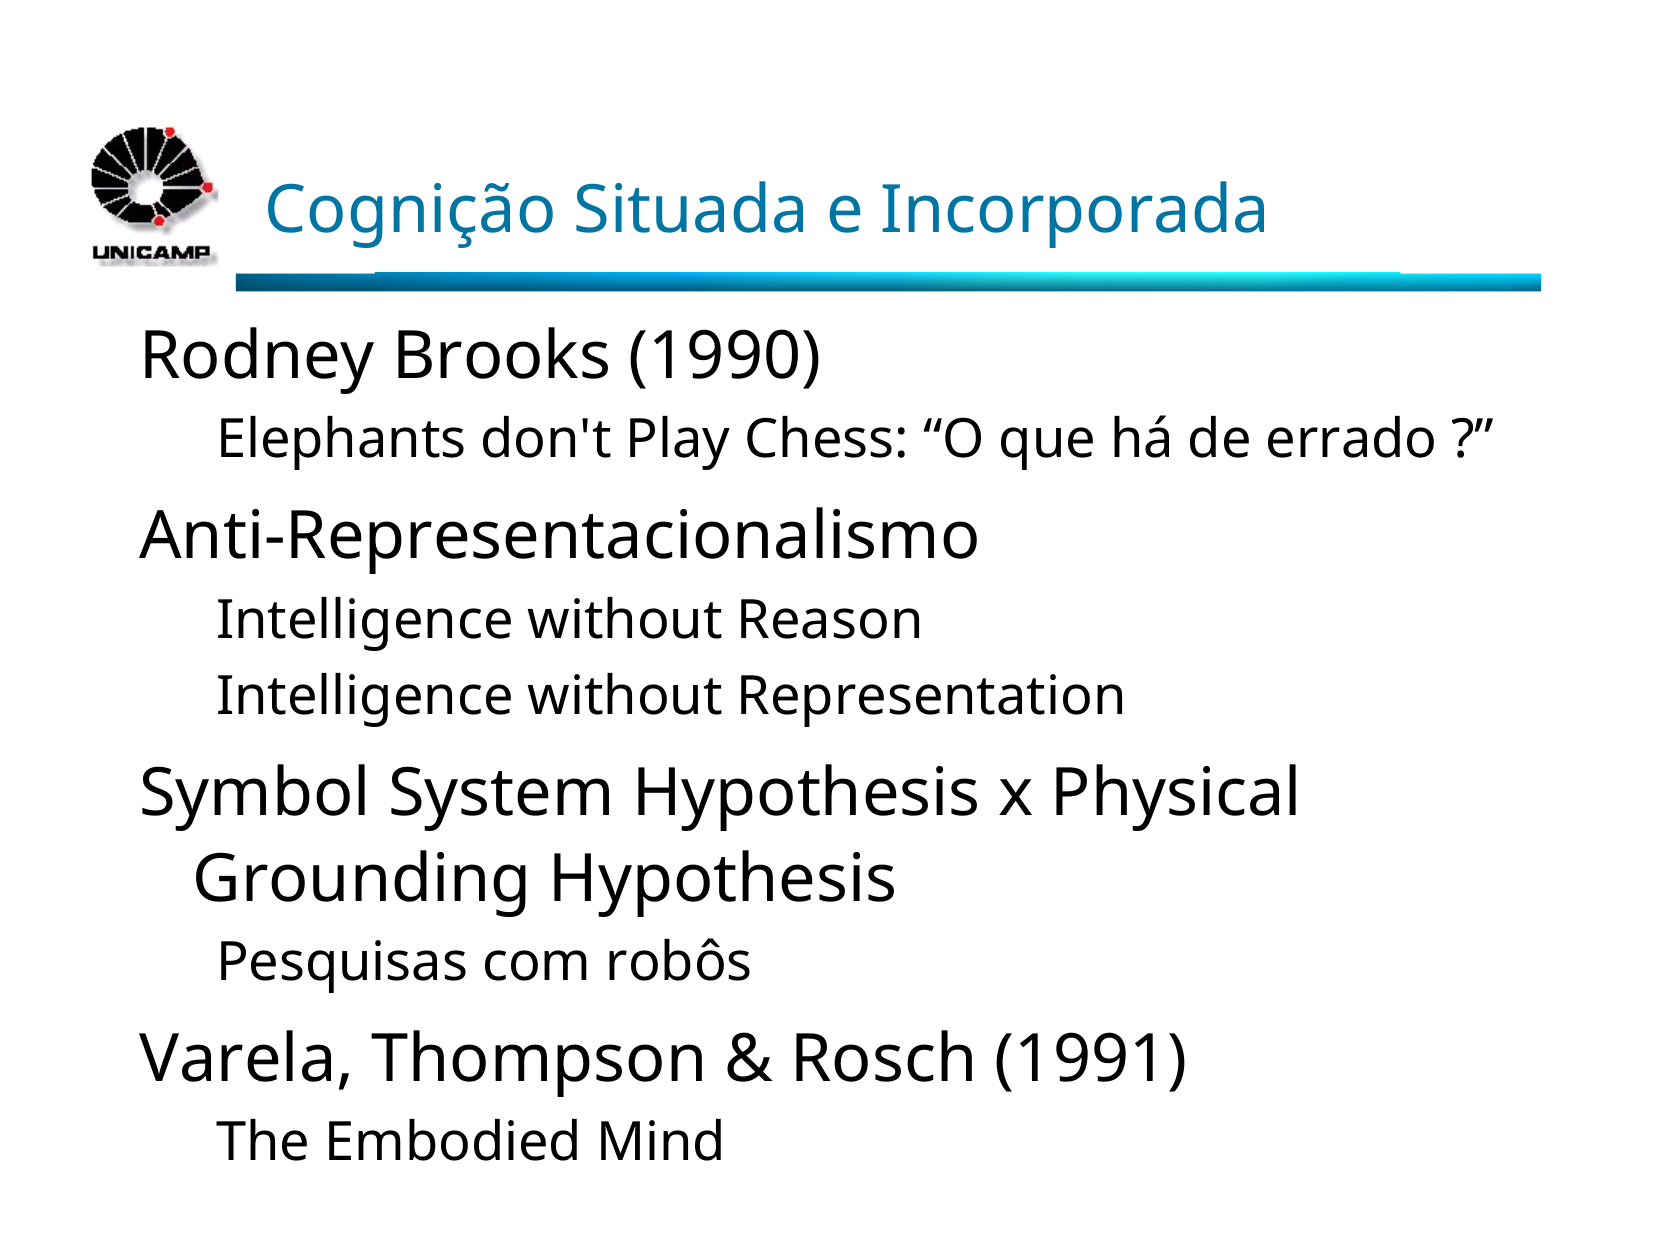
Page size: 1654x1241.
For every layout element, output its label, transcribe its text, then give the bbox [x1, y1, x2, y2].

title Cognição Situada e Incorporada [264, 42, 1534, 250]
picture [125, 272, 1654, 295]
list Rodney Brooks (1990) Elephants don't Play Chess: “O que há de errado ?” Anti-Representacionalismo Intelligence without Reason Intelligence without Representation Symbol System Hypothesis x Physical Grounding Hypothesis Pesquisas com robôs Varela, Thompson & Rosch (1991) The Embodied Mind [121, 309, 1534, 1182]
